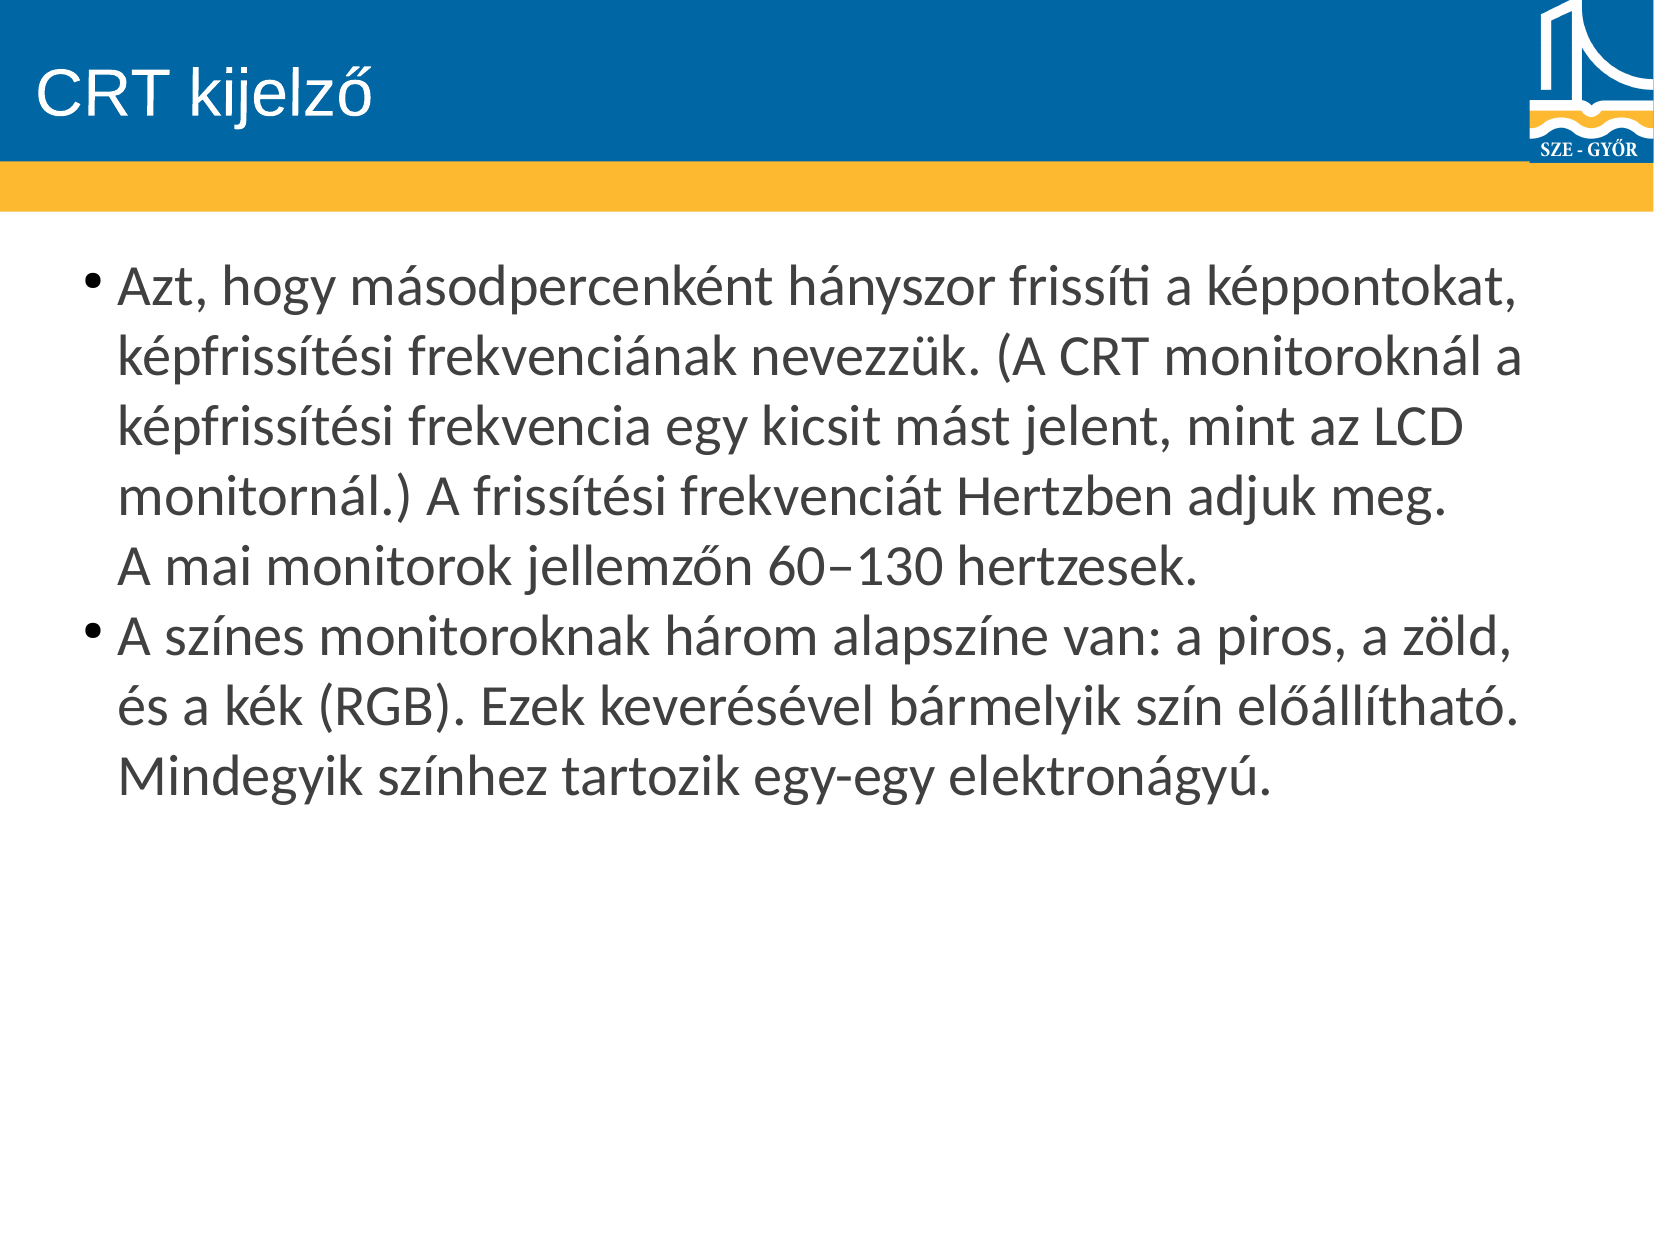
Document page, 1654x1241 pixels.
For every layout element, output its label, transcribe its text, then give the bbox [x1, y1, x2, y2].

text_box Azt, hogy másodpercenként hányszor frissíti a képpontokat, képfrissítési frekvenciának nevezzük. (A CRT monitoroknál a képfrissítési frekvencia egy kicsit mást jelent, mint az LCD monitornál.) A frissítési frekvenciát Hertzben adjuk meg. A mai monitorok jellemzőn 60–130 hertzesek. A színes monitoroknak három alapszíne van: a piros, a zöld, és a kék (RGB). Ezek keverésével bármelyik szín előállítható. Mindegyik színhez tartozik egy-egy elektronágyú. [82, 247, 1607, 1198]
text_box CRT kijelző [34, 48, 1524, 144]
picture [1529, 0, 1654, 163]
